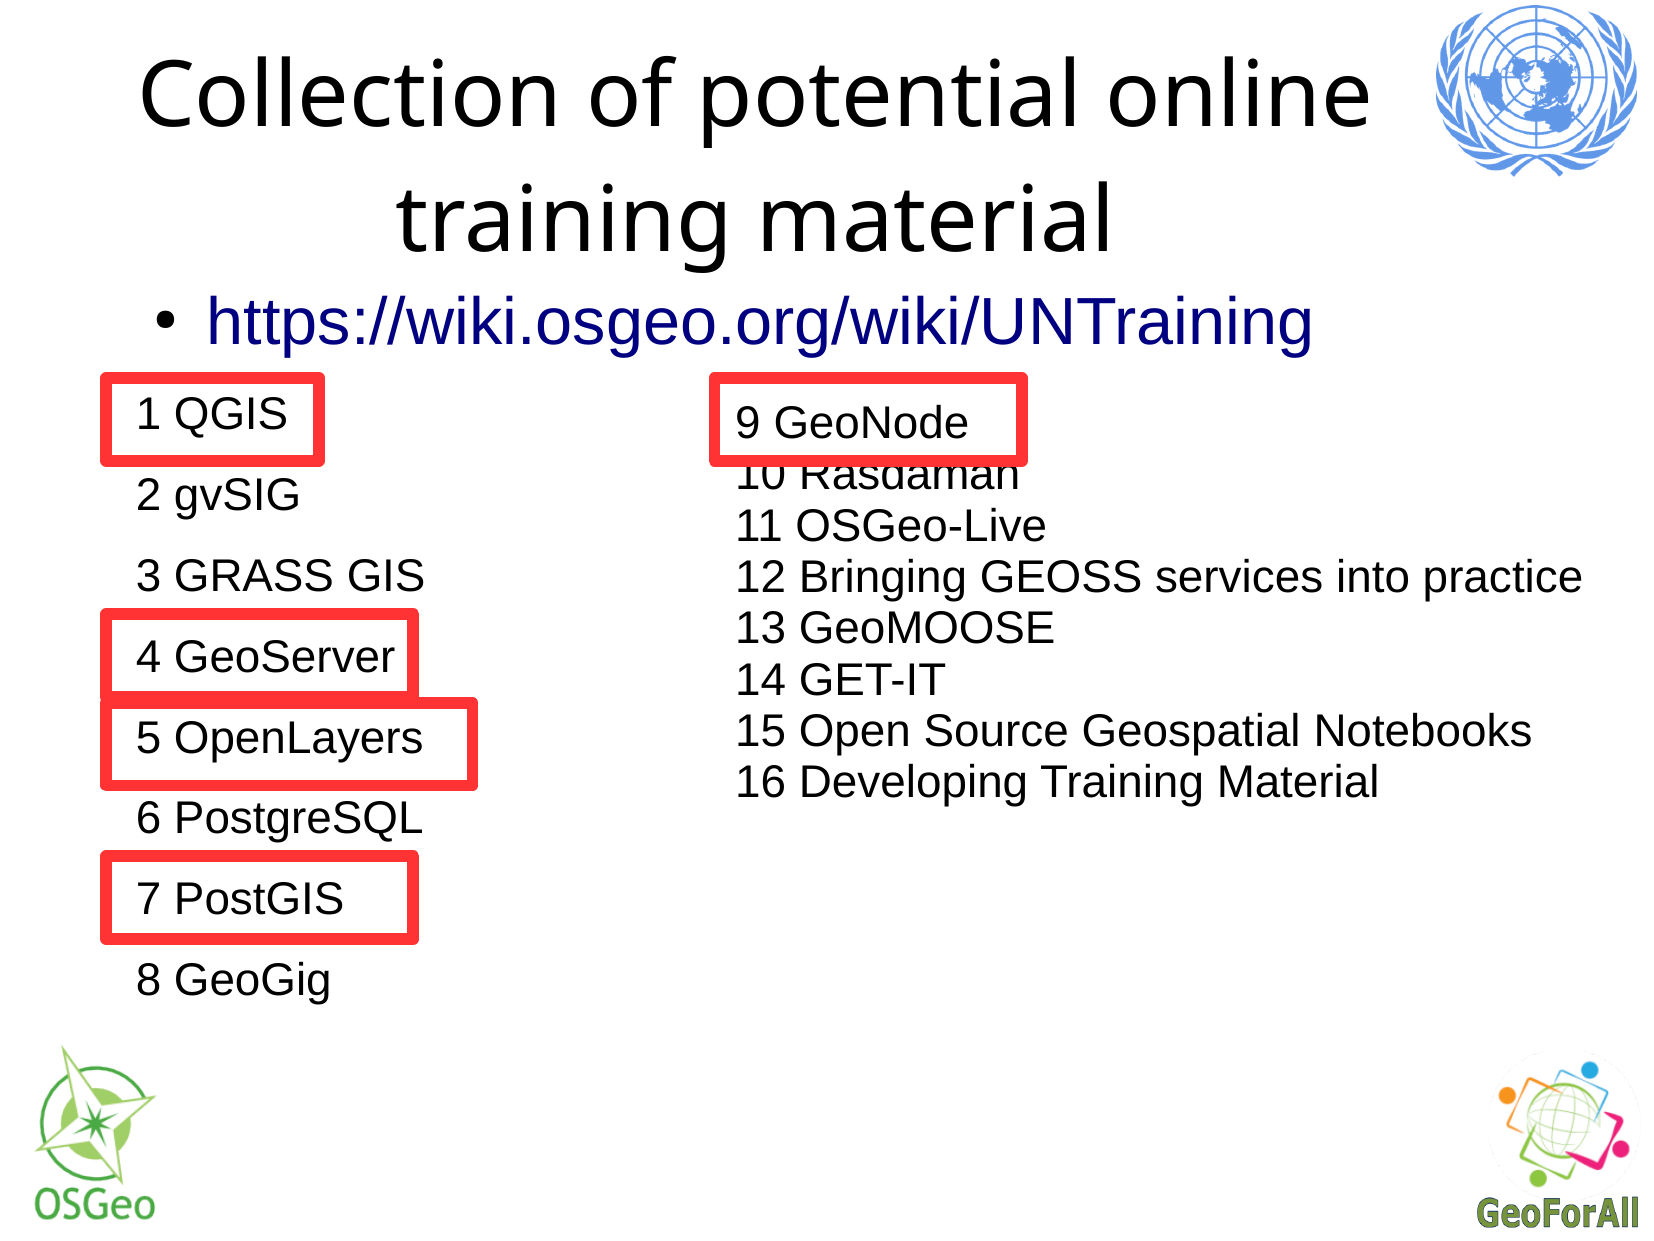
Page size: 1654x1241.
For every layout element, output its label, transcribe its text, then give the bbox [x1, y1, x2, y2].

picture [1437, 1048, 1654, 1241]
text_box 9 GeoNode 10 Rasdaman 11 OSGeo-Live 12 Bringing GEOSS services into practice 13 GeoMOOSE 14 GET-IT 15 Open Source Geospatial Notebooks 16 Developing Training Material [720, 389, 1642, 890]
picture [6, 1043, 184, 1221]
list https://wiki.osgeo.org/wiki/UNTraining 1 QGIS 2 gvSIG 3 GRASS GIS 4 GeoServer 5 OpenLayers 6 PostgreSQL 7 PostGIS 8 GeoGig [135, 709, 467, 780]
list https://wiki.osgeo.org/wiki/UNTraining 1 QGIS 2 gvSIG 3 GRASS GIS 4 GeoServer 5 OpenLayers 6 PostgreSQL 7 PostGIS 8 GeoGig [135, 284, 1624, 1004]
picture [1416, 5, 1654, 180]
title Collection of potential online training material [82, 41, 1430, 265]
list https://wiki.osgeo.org/wiki/UNTraining 1 QGIS 2 gvSIG 3 GRASS GIS 4 GeoServer 5 OpenLayers 6 PostgreSQL 7 PostGIS 8 GeoGig [135, 862, 407, 933]
list https://wiki.osgeo.org/wiki/UNTraining 1 QGIS 2 gvSIG 3 GRASS GIS 4 GeoServer 5 OpenLayers 6 PostgreSQL 7 PostGIS 8 GeoGig [135, 384, 313, 455]
text_box 9 GeoNode 10 Rasdaman 11 OSGeo-Live 12 Bringing GEOSS services into practice 13 GeoMOOSE 14 GET-IT 15 Open Source Geospatial Notebooks 16 Developing Training Material [720, 389, 1016, 455]
list https://wiki.osgeo.org/wiki/UNTraining 1 QGIS 2 gvSIG 3 GRASS GIS 4 GeoServer 5 OpenLayers 6 PostgreSQL 7 PostGIS 8 GeoGig [135, 620, 407, 691]
